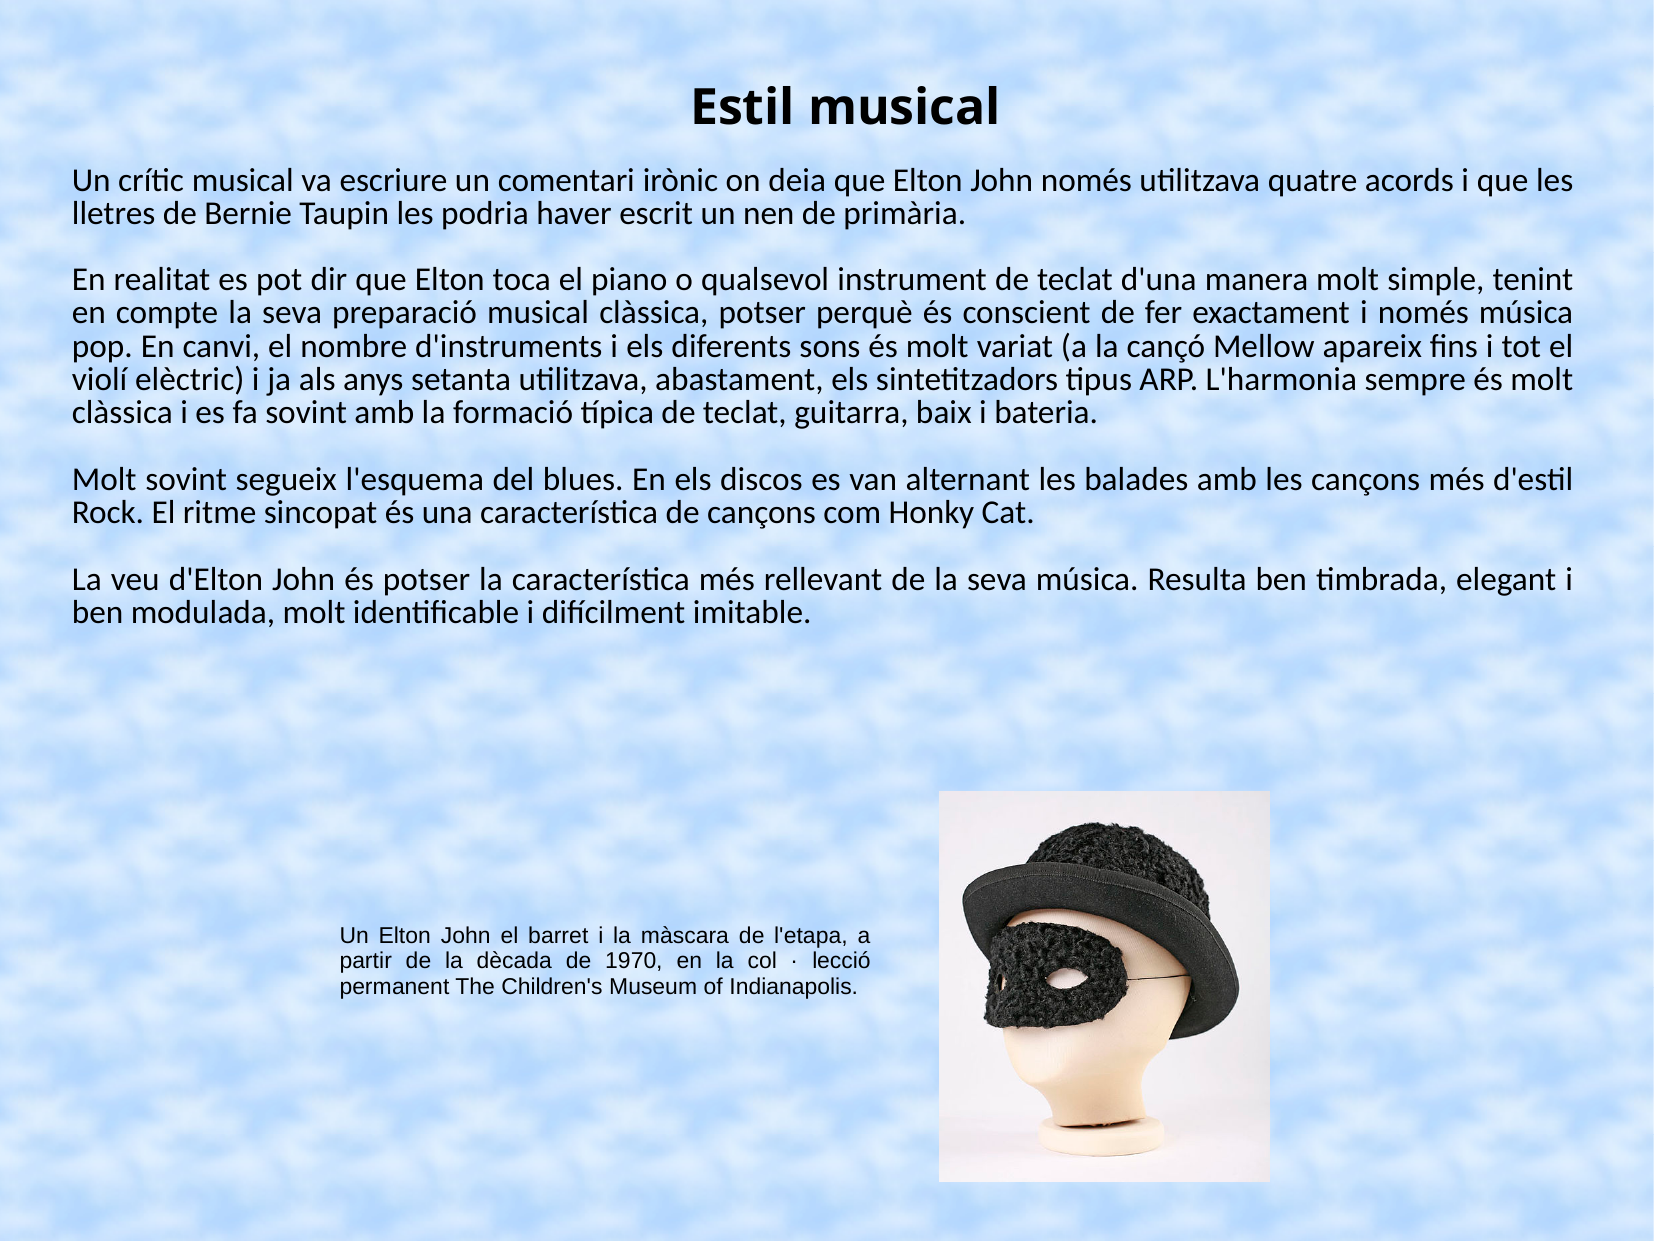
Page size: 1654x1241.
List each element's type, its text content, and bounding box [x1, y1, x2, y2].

text_box Estil musical [675, 63, 1004, 148]
text_box Un crític musical va escriure un comentari irònic on deia que Elton John només utilitzava quatre acords i que les lletres de Bernie Taupin les podria haver escrit un nen de primària. En realitat es pot dir que Elton toca el piano o qualsevol instrument de teclat d'una manera molt simple, tenint en compte la seva preparació musical clàssica, potser perquè és conscient de fer exactament i només música pop. En canvi, el nombre d'instruments i els diferents sons és molt variat (a la cançó Mellow apareix fins i tot el violí elèctric) i ja als anys setanta utilitzava, abastament, els sintetitzadors tipus ARP. L'harmonia sempre és molt clàssica i es fa sovint amb la formació típica de teclat, guitarra, baix i bateria. Molt sovint segueix l'esquema del blues. En els discos es van alternant les balades amb les cançons més d'estil Rock. El ritme sincopat és una característica de cançons com Honky Cat. La veu d'Elton John és potser la característica més rellevant de la seva música. Resulta ben timbrada, elegant i ben modulada, molt identificable i difícilment imitable. [57, 158, 1591, 805]
picture [0, 0, 1654, 1241]
text_box Un Elton John el barret i la màscara de l'etapa, a partir de la dècada de 1970, en la col · lecció permanent The Children's Museum of Indianapolis. [324, 915, 886, 1015]
